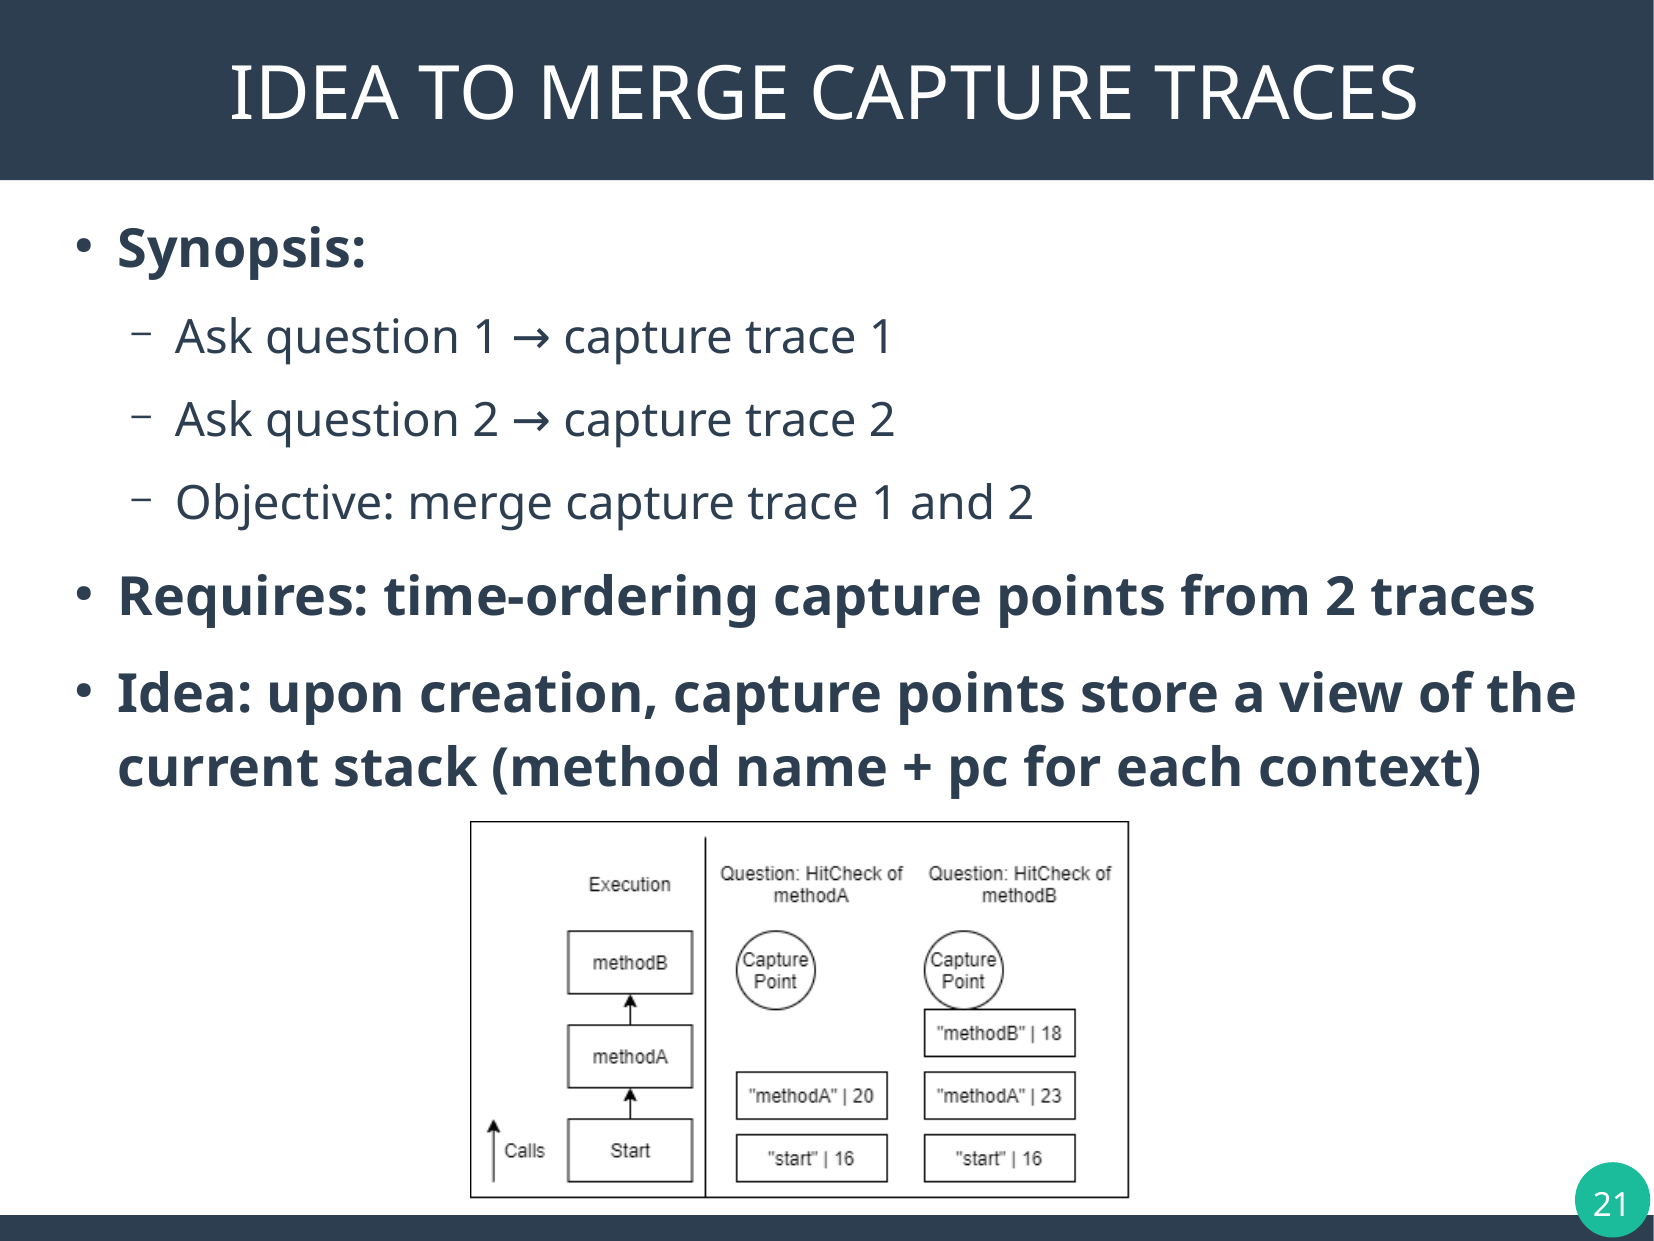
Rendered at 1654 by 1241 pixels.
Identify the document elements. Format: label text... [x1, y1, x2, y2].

picture [470, 821, 1156, 1201]
list Synopsis: Ask question 1 → capture trace 1 Ask question 2 → capture trace 2 Objective: merge capture trace 1 and 2 Requires: time-ordering capture points from 2 traces Idea: upon creation, capture points store a view of the current stack (method name + pc for each context) [60, 210, 1591, 811]
title Idea to Merge Capture Traces [45, 30, 1606, 151]
